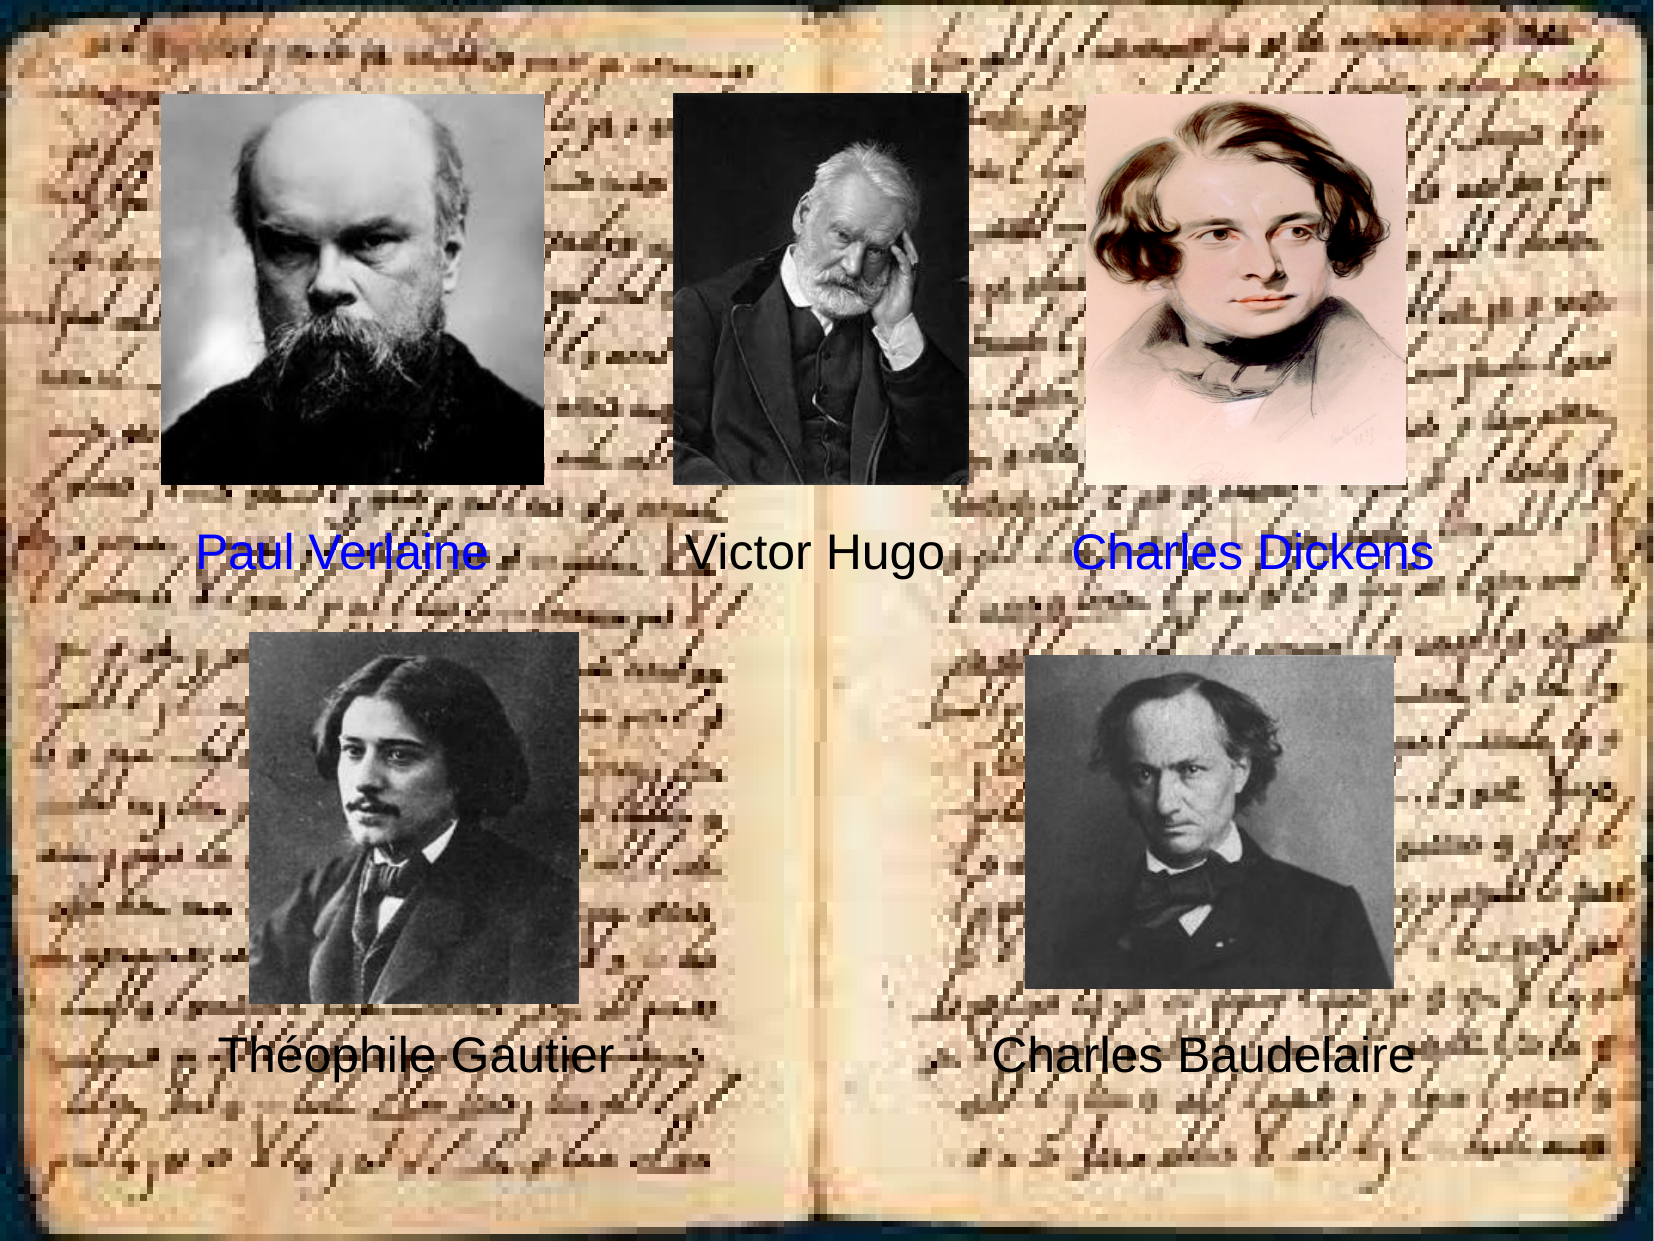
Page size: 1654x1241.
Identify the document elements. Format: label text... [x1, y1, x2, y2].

picture [0, 0, 1654, 1241]
title Paul Verlaine Victor Hugo Charles Dickens [70, 448, 1559, 656]
list Théophile Gautier Charles Baudelaire [146, 1027, 1583, 1241]
list Victor Hugo [106, 0, 586, 166]
